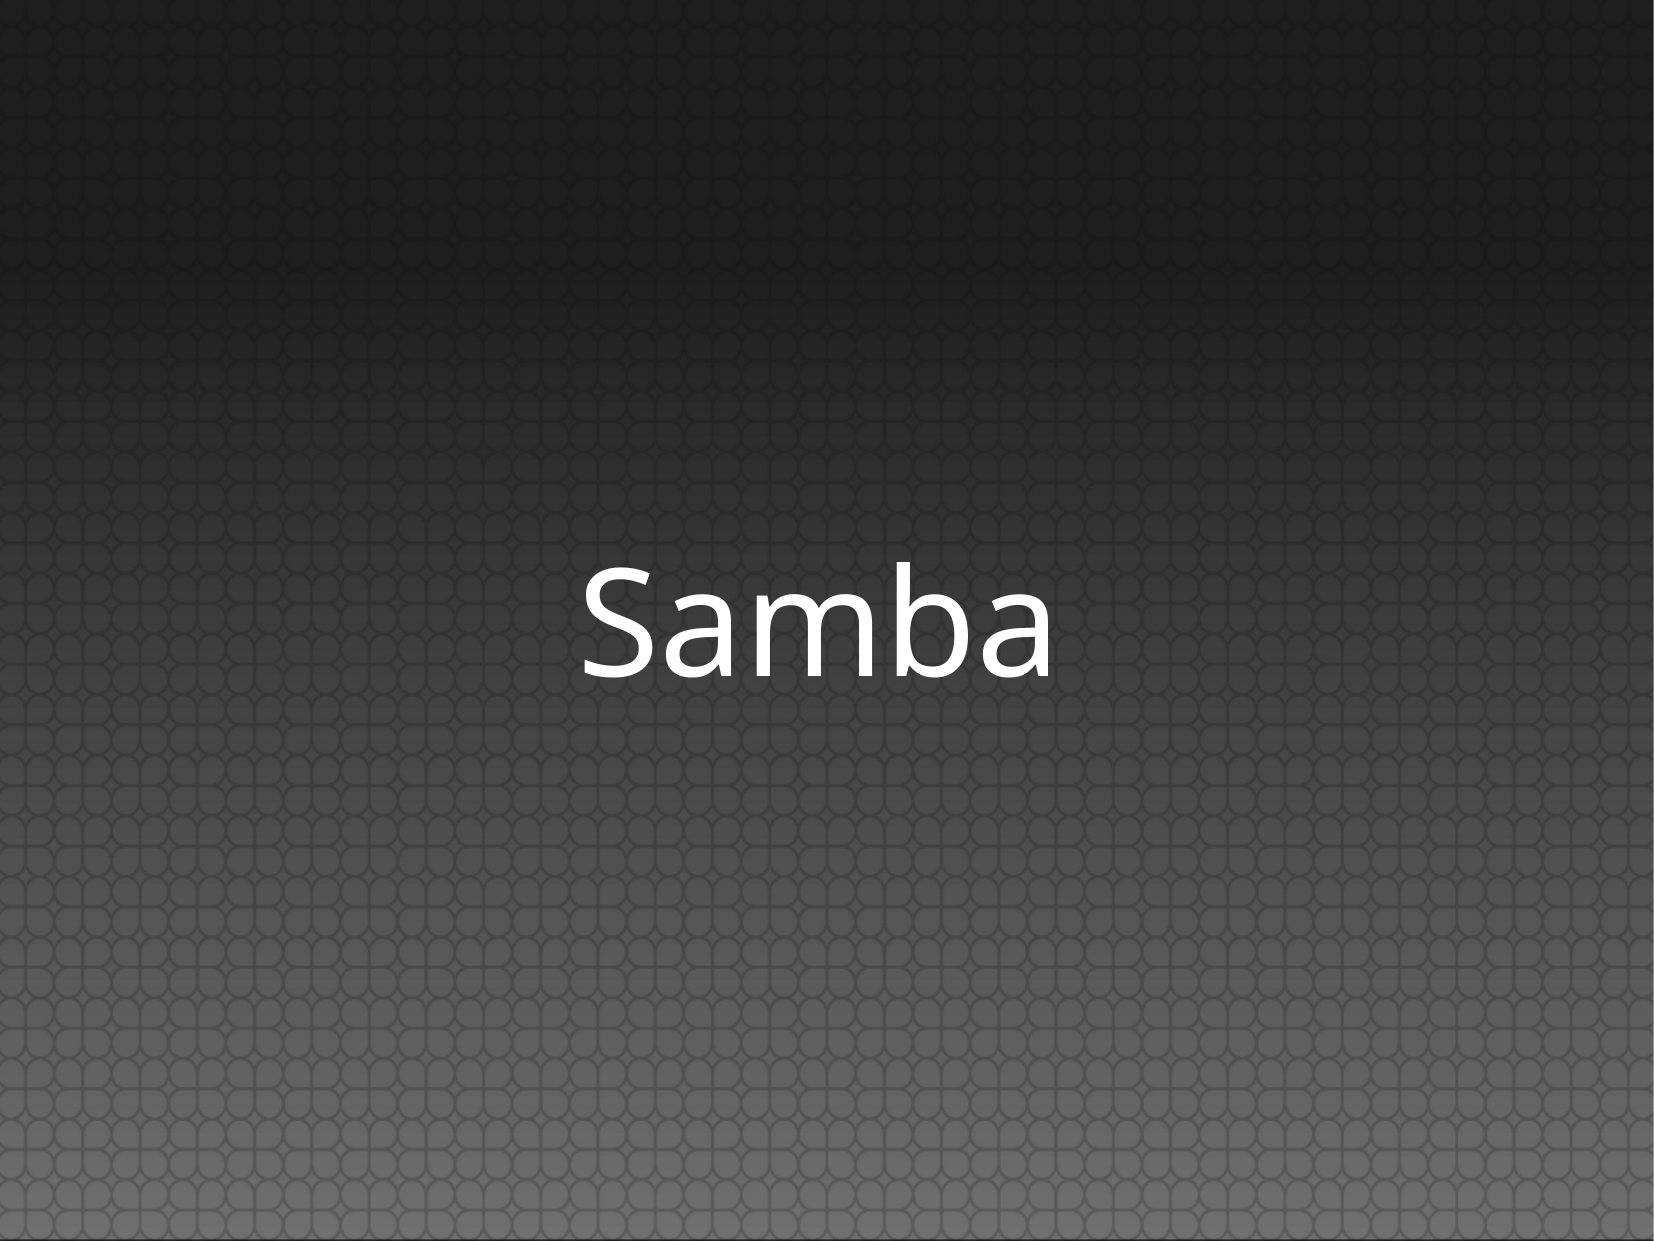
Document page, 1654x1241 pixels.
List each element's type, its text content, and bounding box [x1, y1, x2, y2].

picture [0, 0, 1654, 1241]
title Samba [75, 525, 1564, 713]
